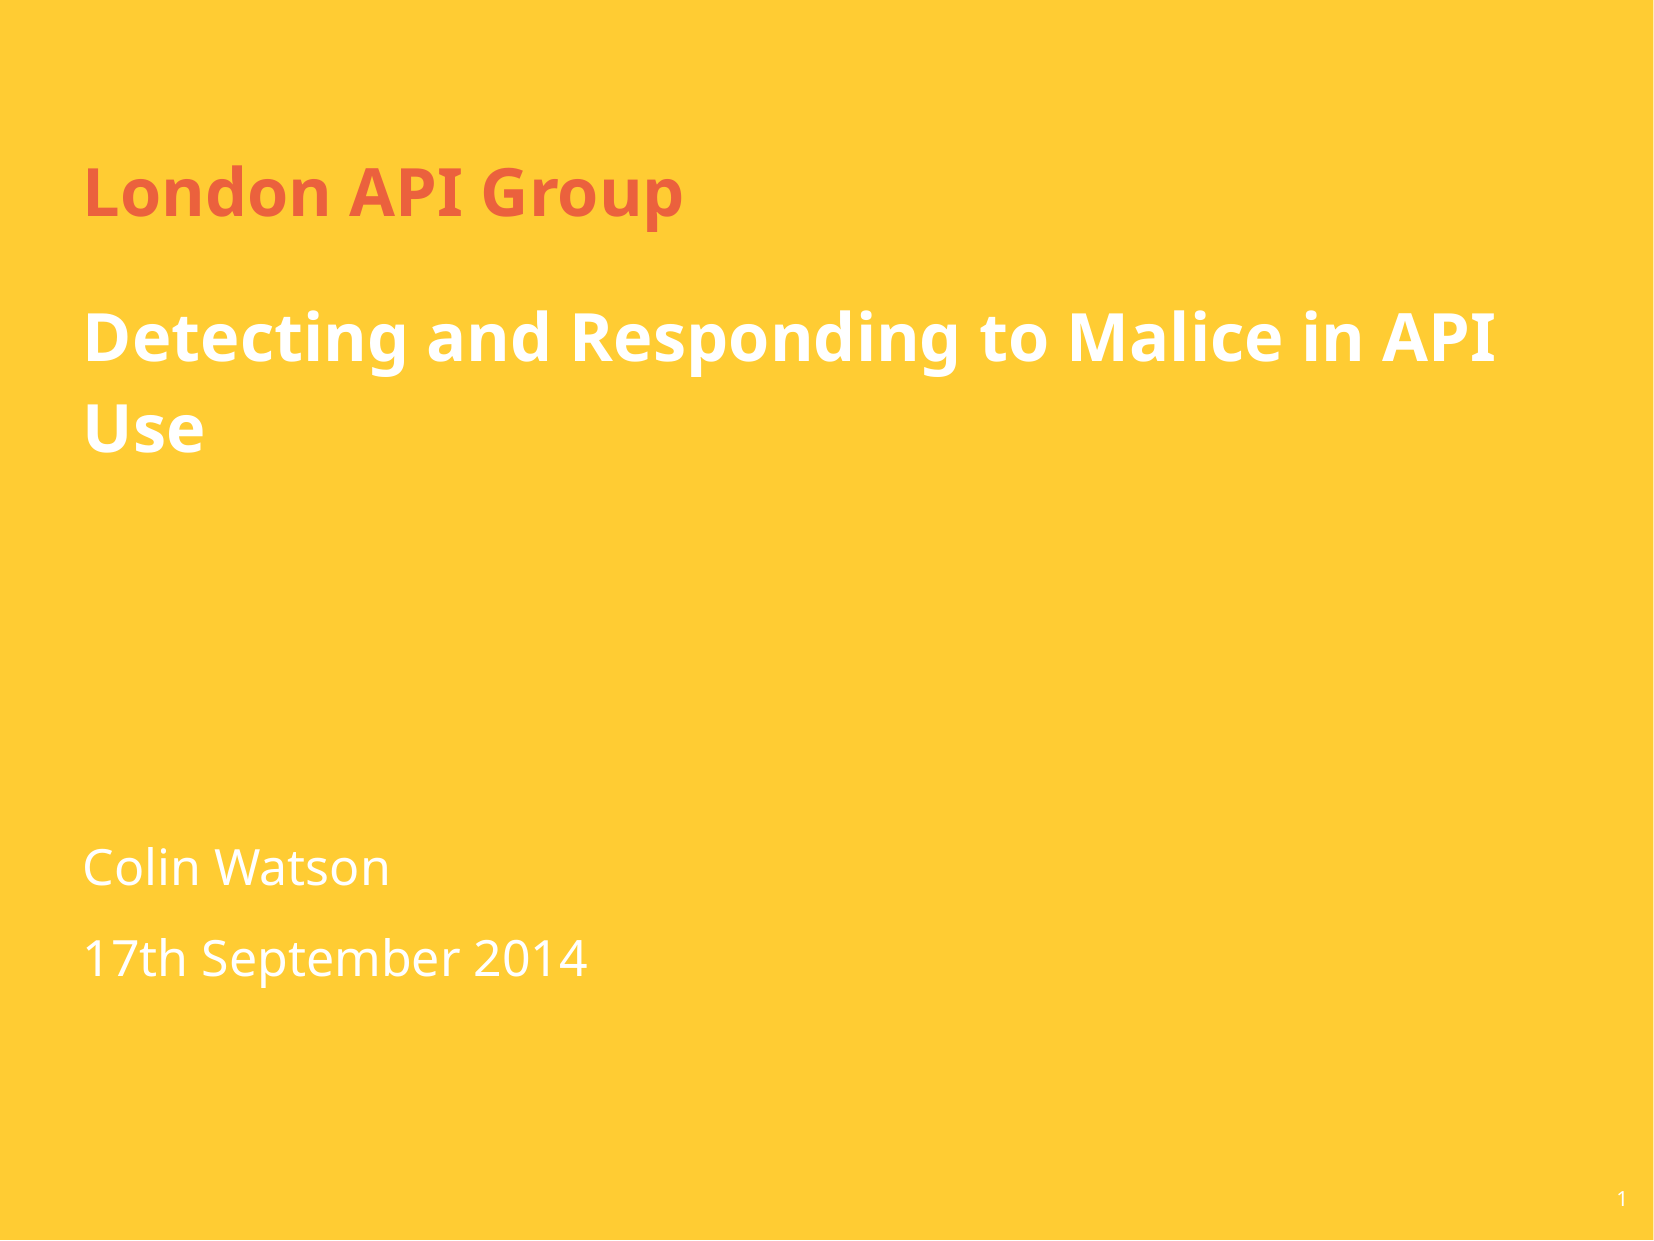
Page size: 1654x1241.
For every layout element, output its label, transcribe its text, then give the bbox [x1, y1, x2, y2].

list Detecting and Responding to Malice in API Use Colin Watson 17th September 2014 [82, 290, 1571, 1109]
title London API Group [82, 88, 1571, 237]
